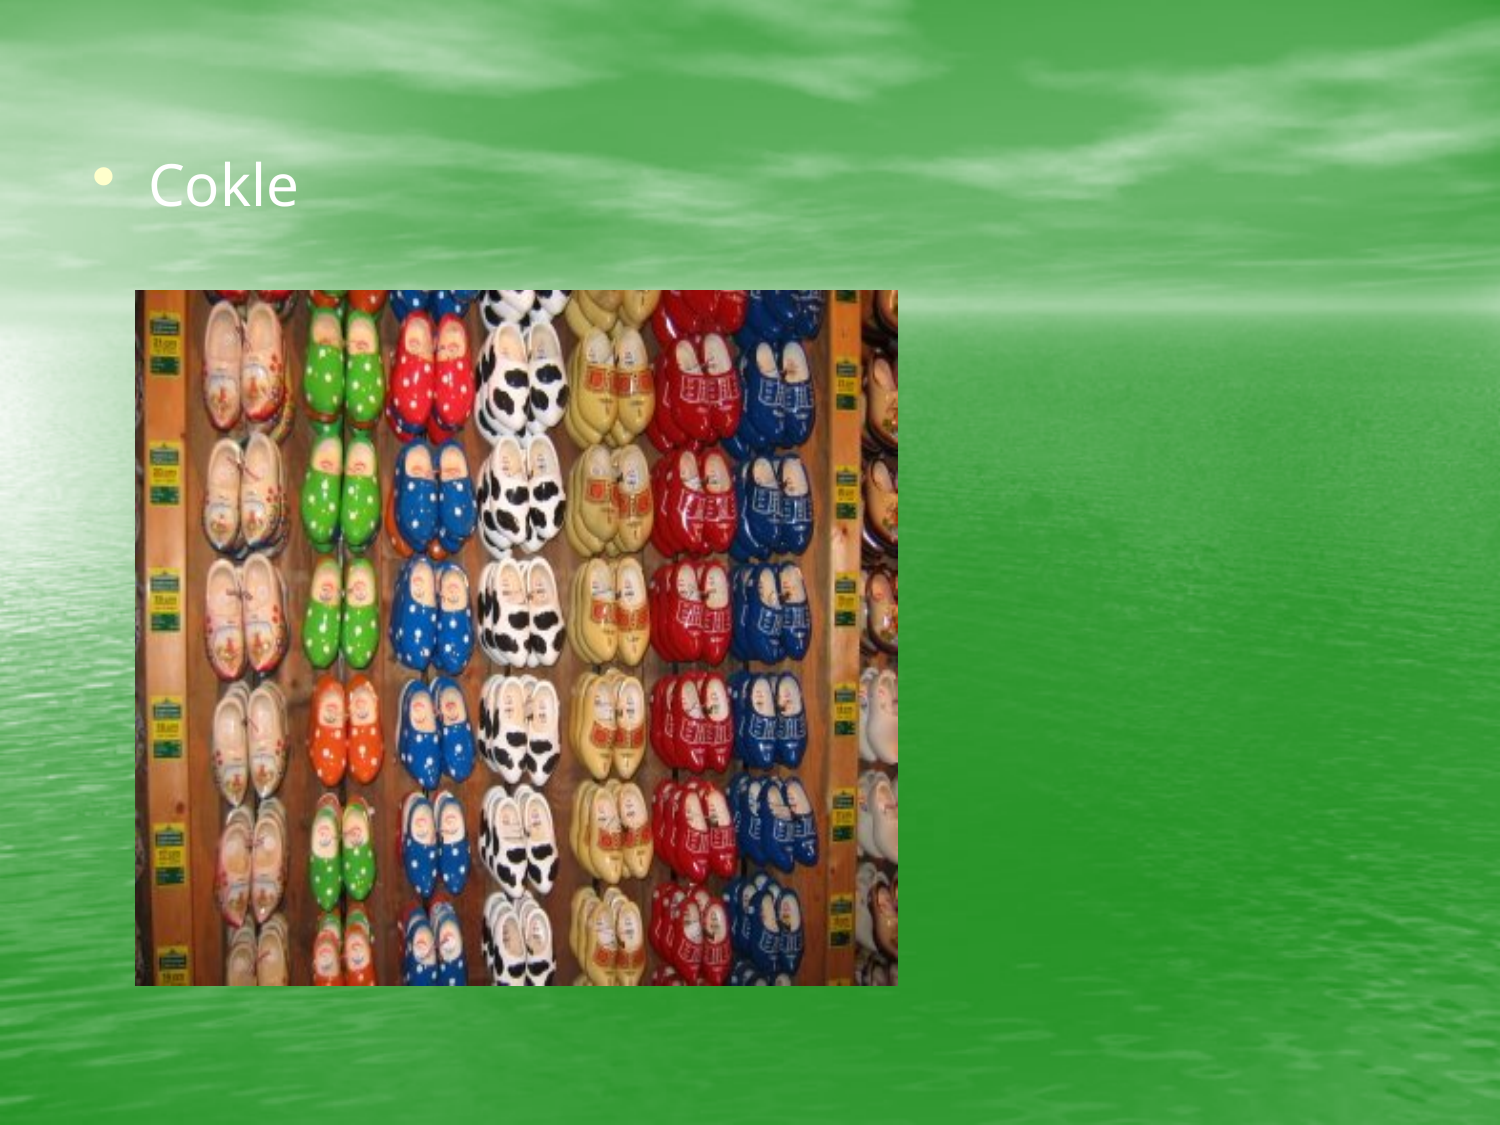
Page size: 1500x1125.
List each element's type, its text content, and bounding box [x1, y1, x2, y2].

list Cokle [76, 148, 1427, 234]
picture [0, 0, 1500, 1125]
